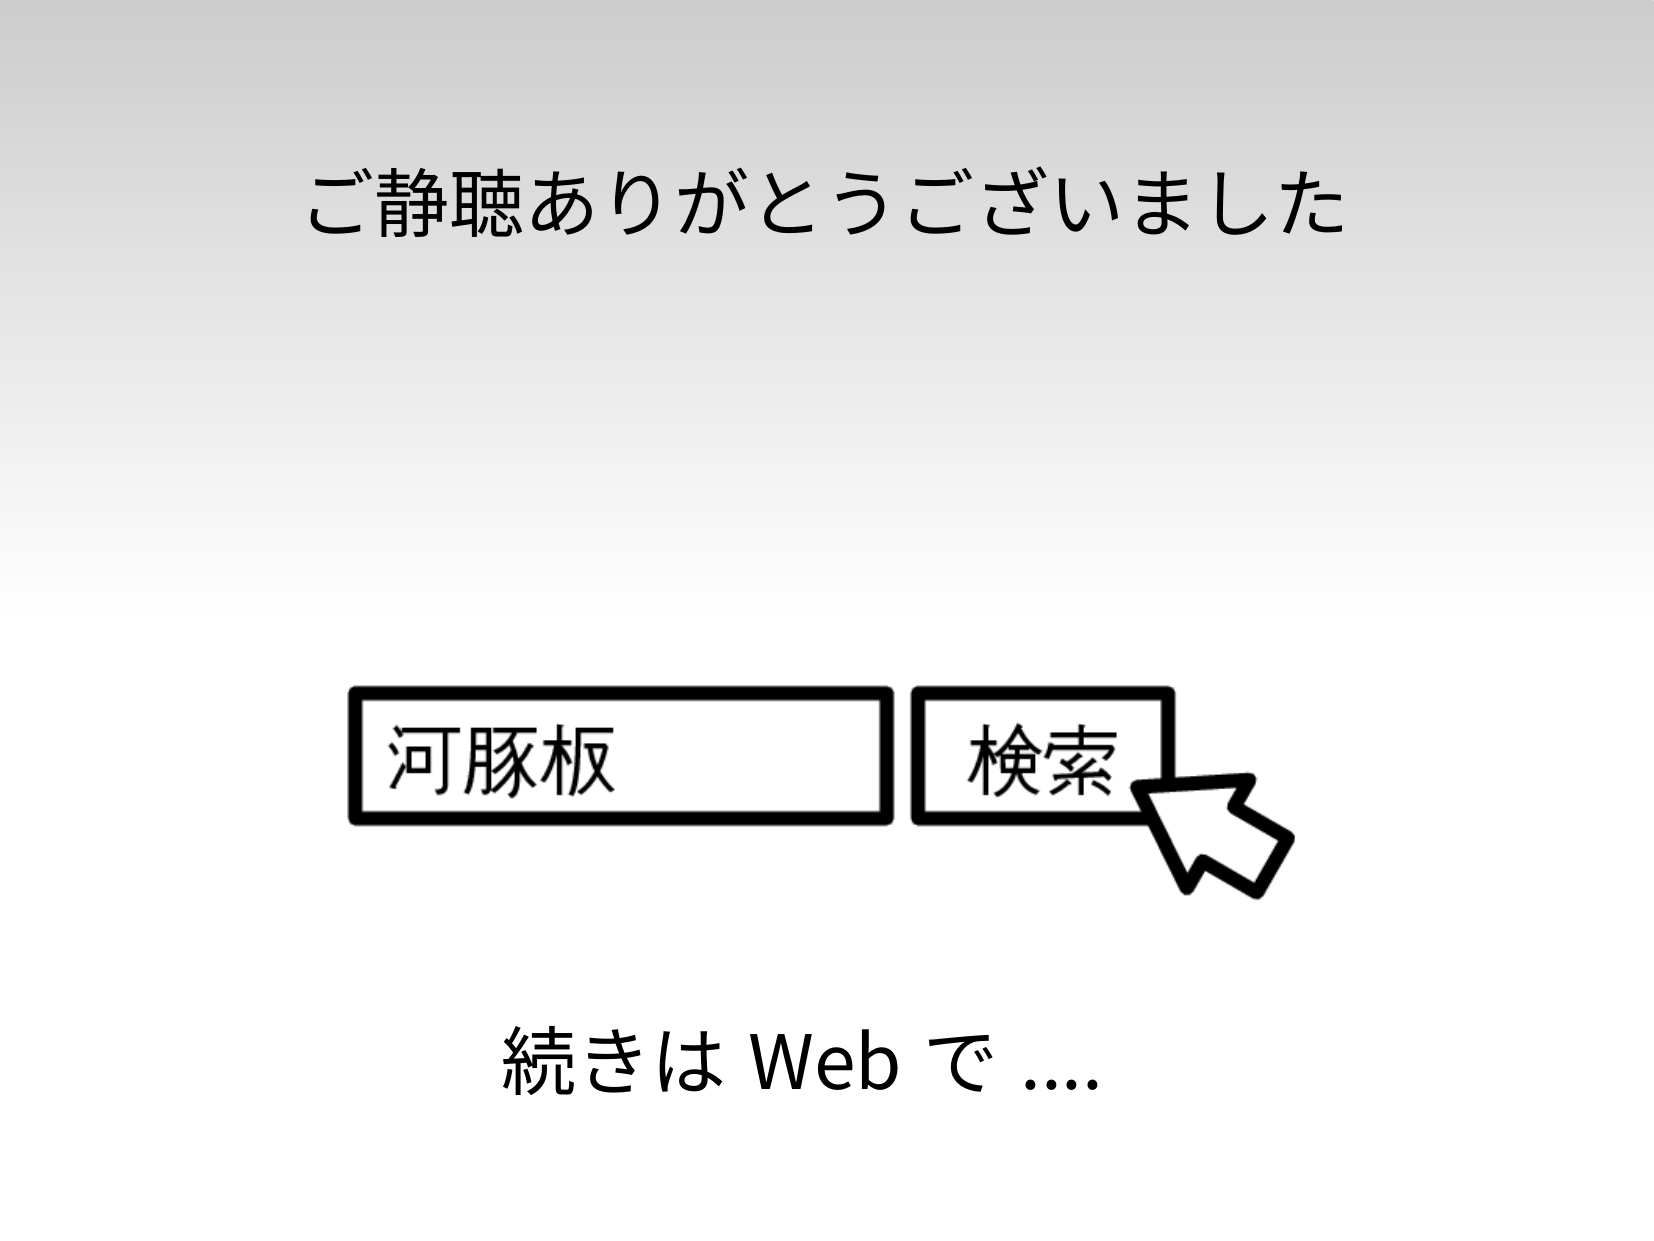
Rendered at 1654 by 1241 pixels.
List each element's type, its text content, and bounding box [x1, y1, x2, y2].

picture [293, 631, 1356, 944]
text_box ご静聴ありがとうございました [299, 144, 1350, 235]
text_box 続きはWebで.... [501, 1002, 1119, 1093]
